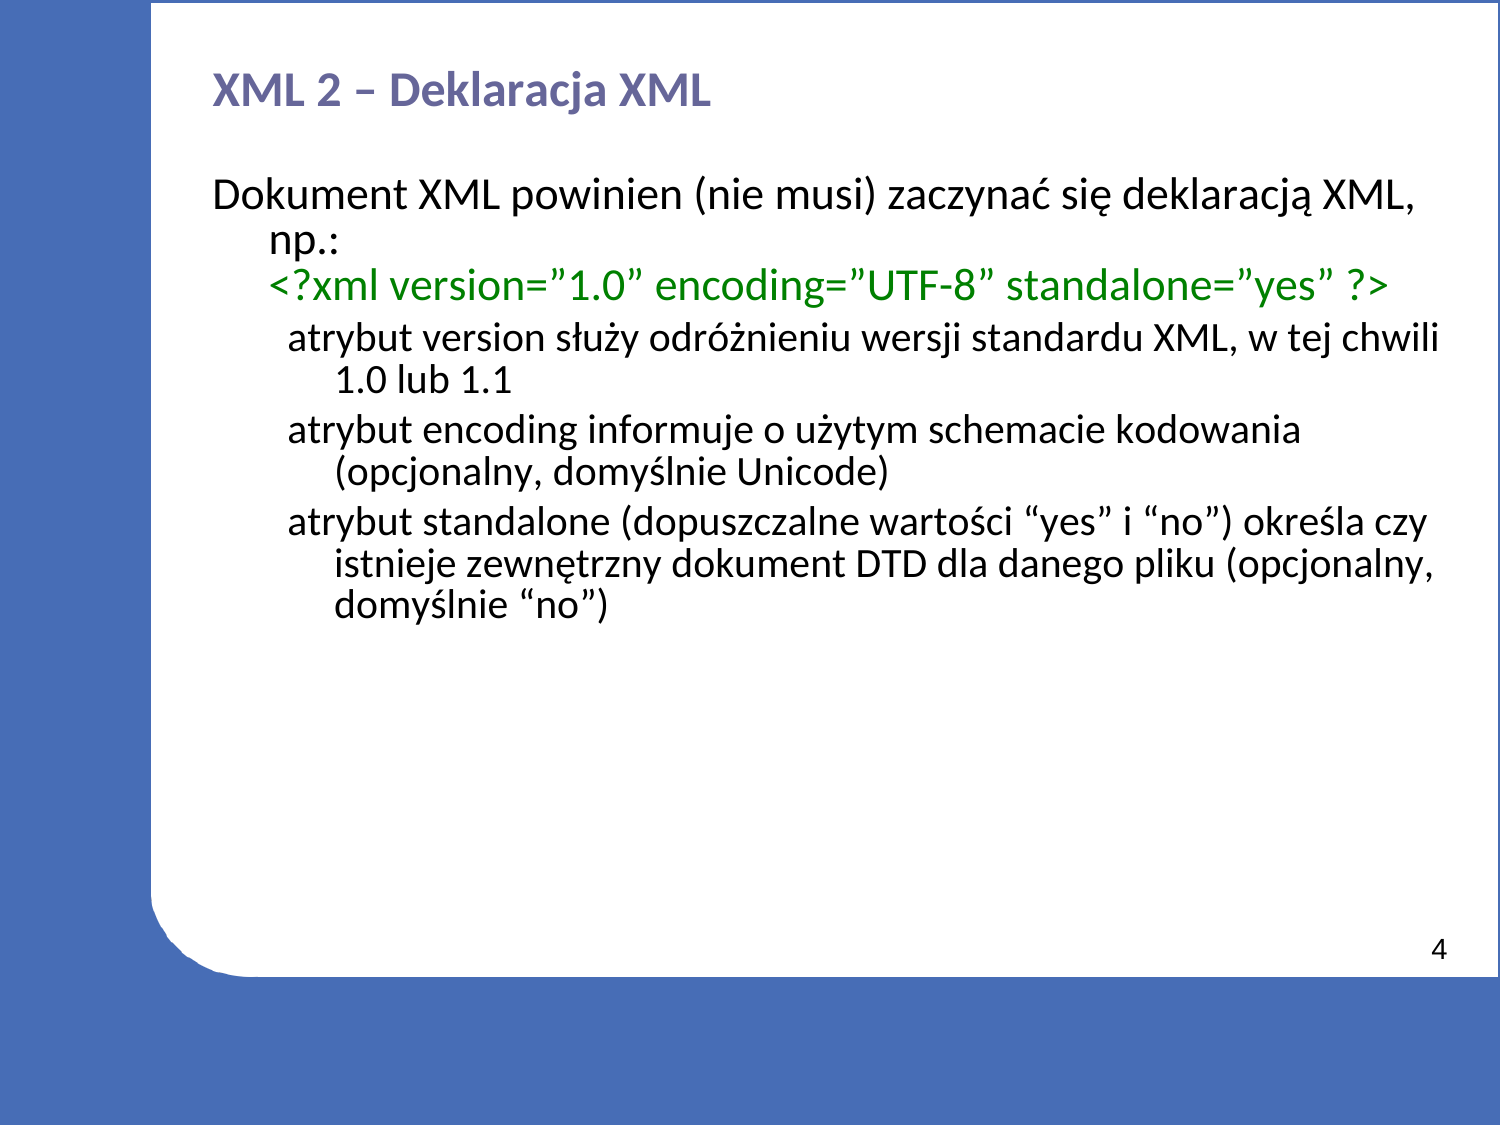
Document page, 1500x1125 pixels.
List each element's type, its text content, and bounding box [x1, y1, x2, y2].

list Dokument XML powinien (nie musi) zaczynać się deklaracją XML, np.: <?xml version=”1.0” encoding=”UTF-8” standalone=”yes” ?> atrybut version służy odróżnieniu wersji standardu XML, w tej chwili 1.0 lub 1.1 atrybut encoding informuje o użytym schemacie kodowania (opcjonalny, domyślnie Unicode) atrybut standalone (dopuszczalne wartości “yes” i “no”) określa czy istnieje zewnętrzny dokument DTD dla danego pliku (opcjonalny, domyślnie “no”) [212, 174, 1448, 911]
picture [0, 0, 1500, 1125]
title XML 2 – Deklaracja XML [212, 24, 1447, 164]
